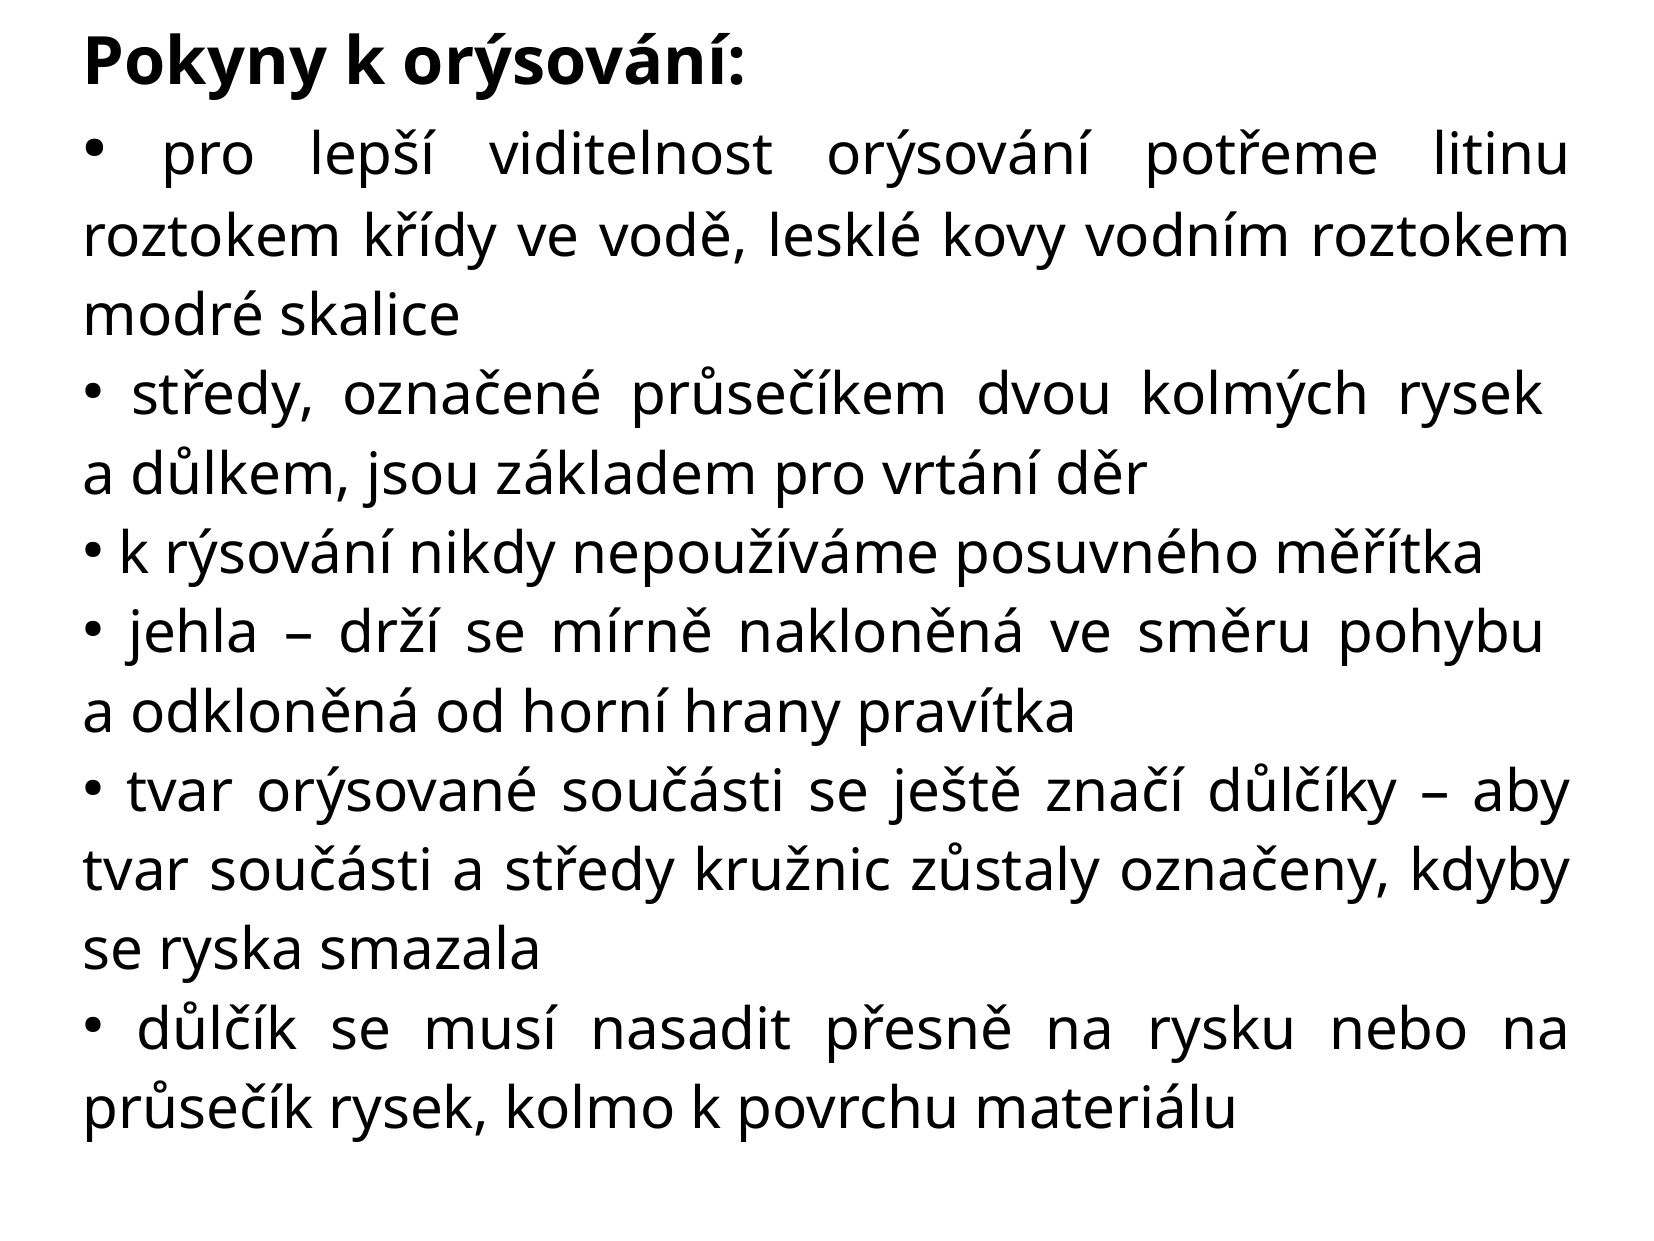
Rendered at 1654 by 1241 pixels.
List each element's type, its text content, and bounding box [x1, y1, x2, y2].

subtitle Pokyny k orýsování: pro lepší viditelnost orýsování potřeme litinu roztokem křídy ve vodě, lesklé kovy vodním roztokem modré skalice středy, označené průsečíkem dvou kolmých rysek a důlkem, jsou základem pro vrtání děr k rýsování nikdy nepoužíváme posuvného měřítka jehla – drží se mírně nakloněná ve směru pohybu a odkloněná od horní hrany pravítka tvar orýsované součásti se ještě značí důlčíky – aby tvar součásti a středy kružnic zůstaly označeny, kdyby se ryska smazala důlčík se musí nasadit přesně na rysku nebo na průsečík rysek, kolmo k povrchu materiálu [82, 56, 1571, 1102]
